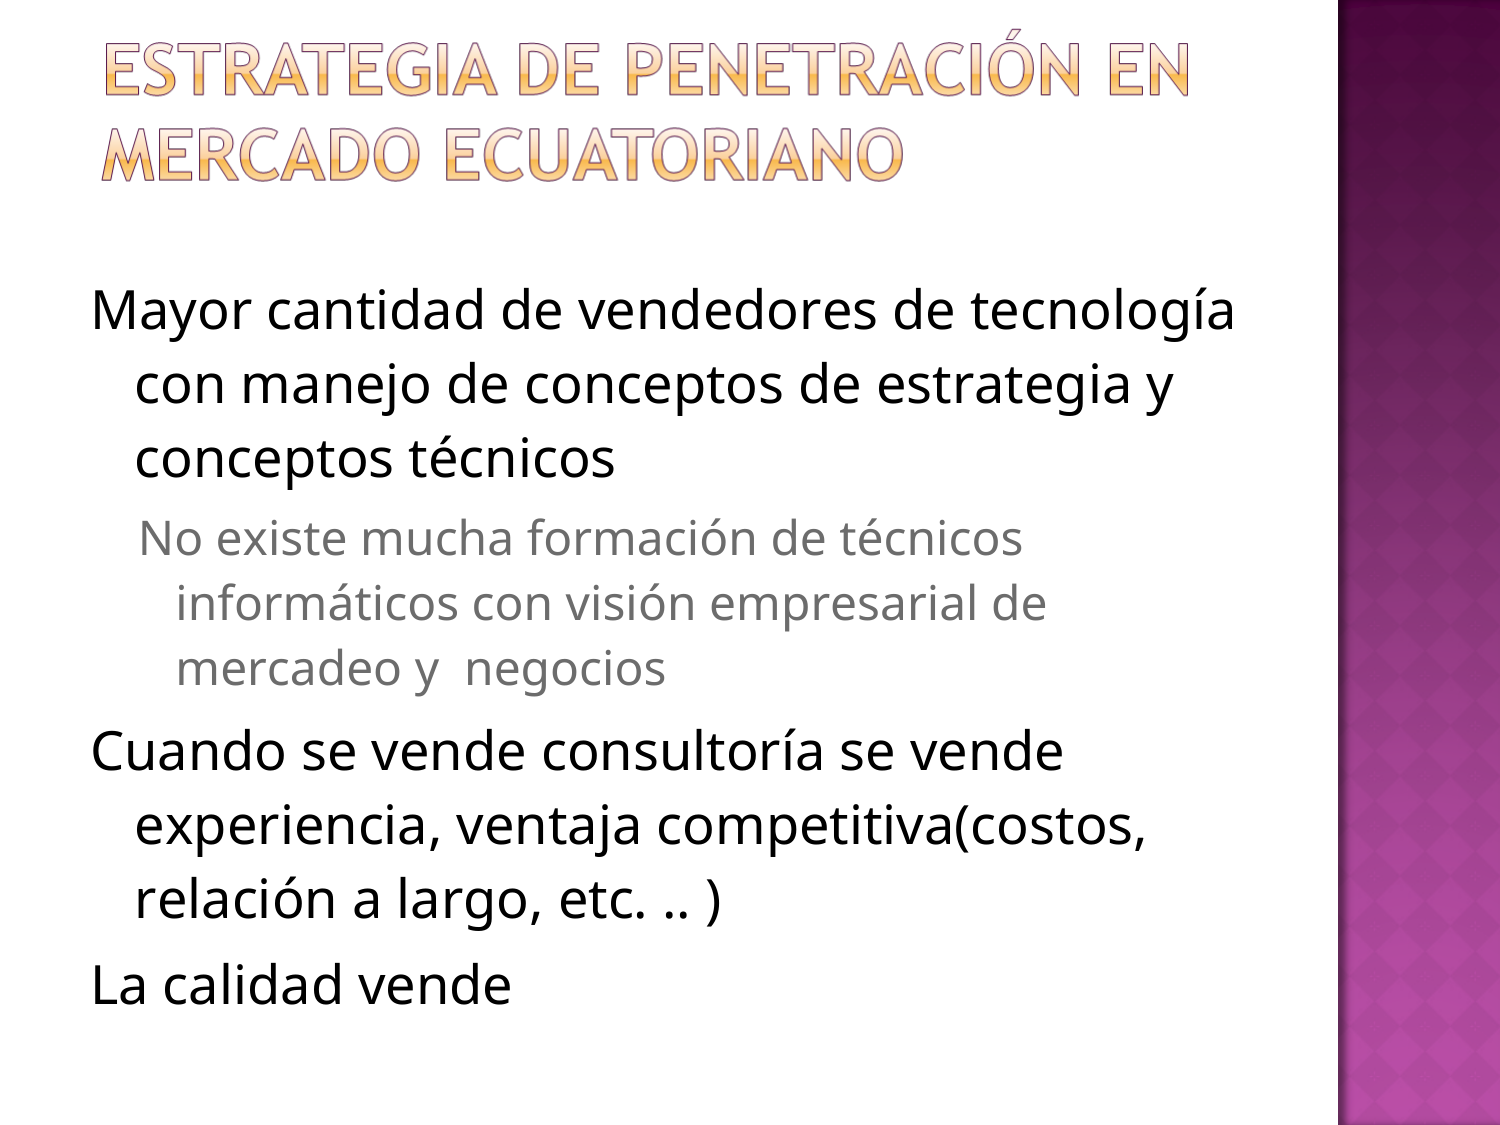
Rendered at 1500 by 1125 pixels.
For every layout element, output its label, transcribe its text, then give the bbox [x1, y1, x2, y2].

text_box [58, 3, 1283, 283]
picture [1337, 0, 1500, 1125]
list Mayor cantidad de vendedores de tecnología con manejo de conceptos de estrategia y conceptos técnicos No existe mucha formación de técnicos informáticos con visión empresarial de mercadeo y negocios Cuando se vende consultoría se vende experiencia, ventaja competitiva(costos, relación a largo, etc. .. ) La calidad vende [75, 263, 1263, 1060]
